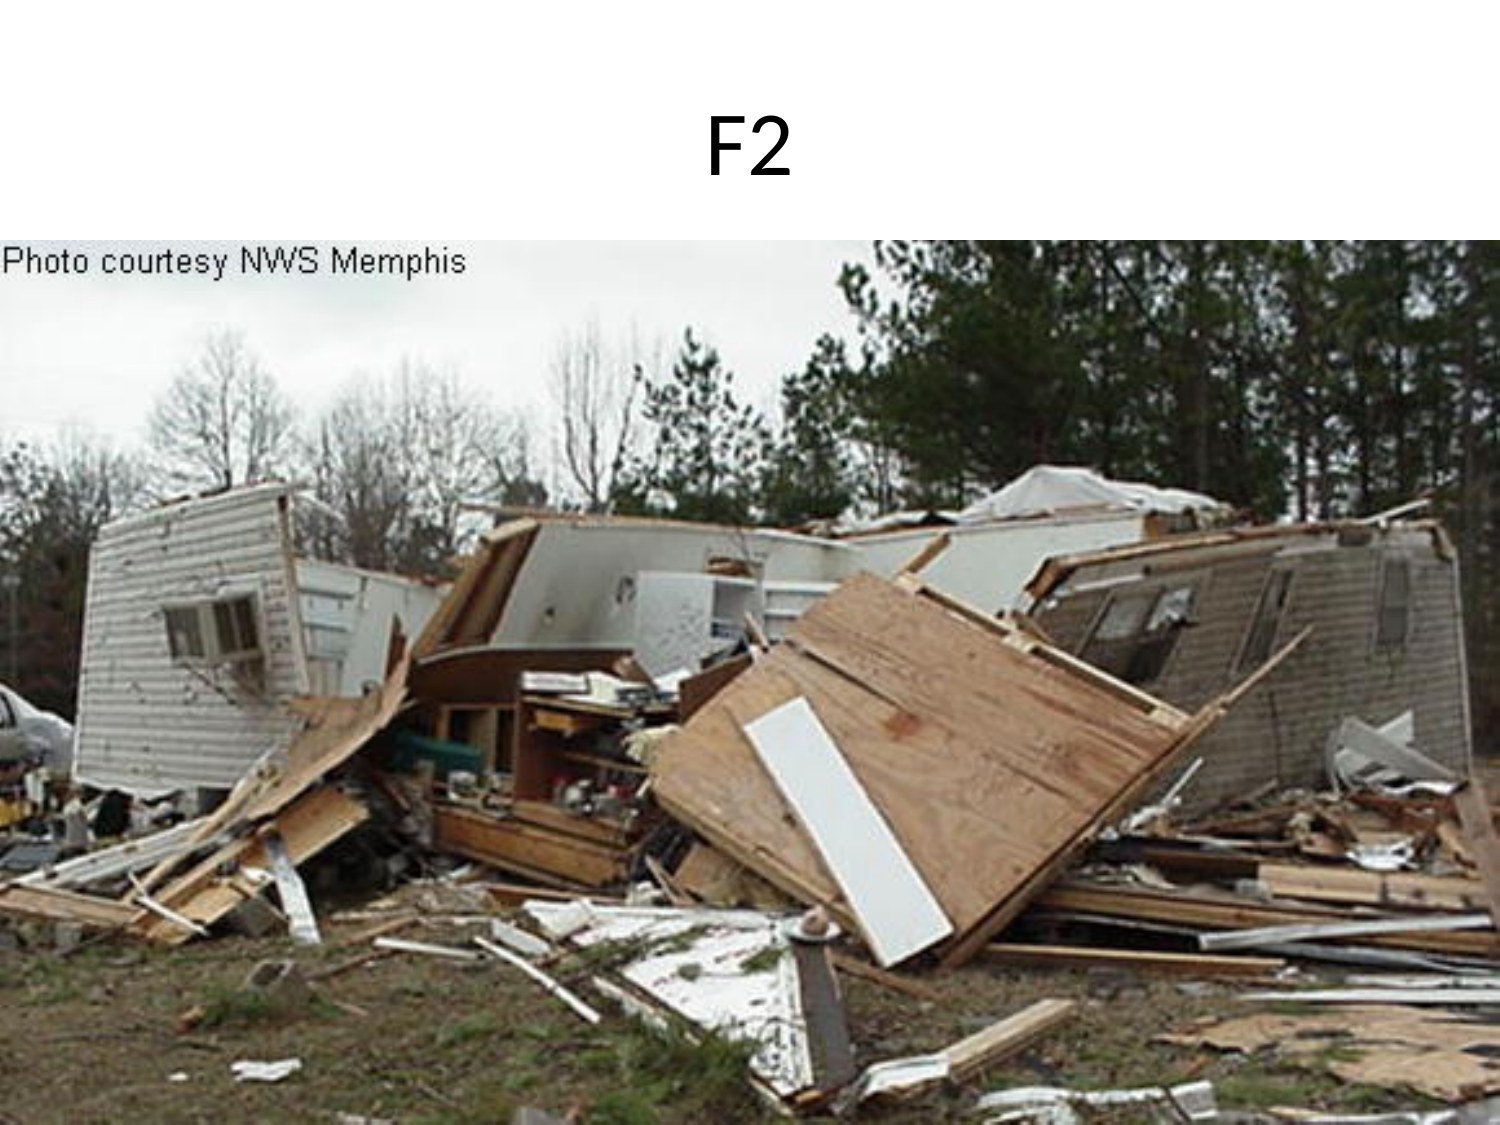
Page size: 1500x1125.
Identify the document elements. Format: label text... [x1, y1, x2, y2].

picture [0, 240, 1500, 1125]
title F2 [75, 45, 1425, 233]
